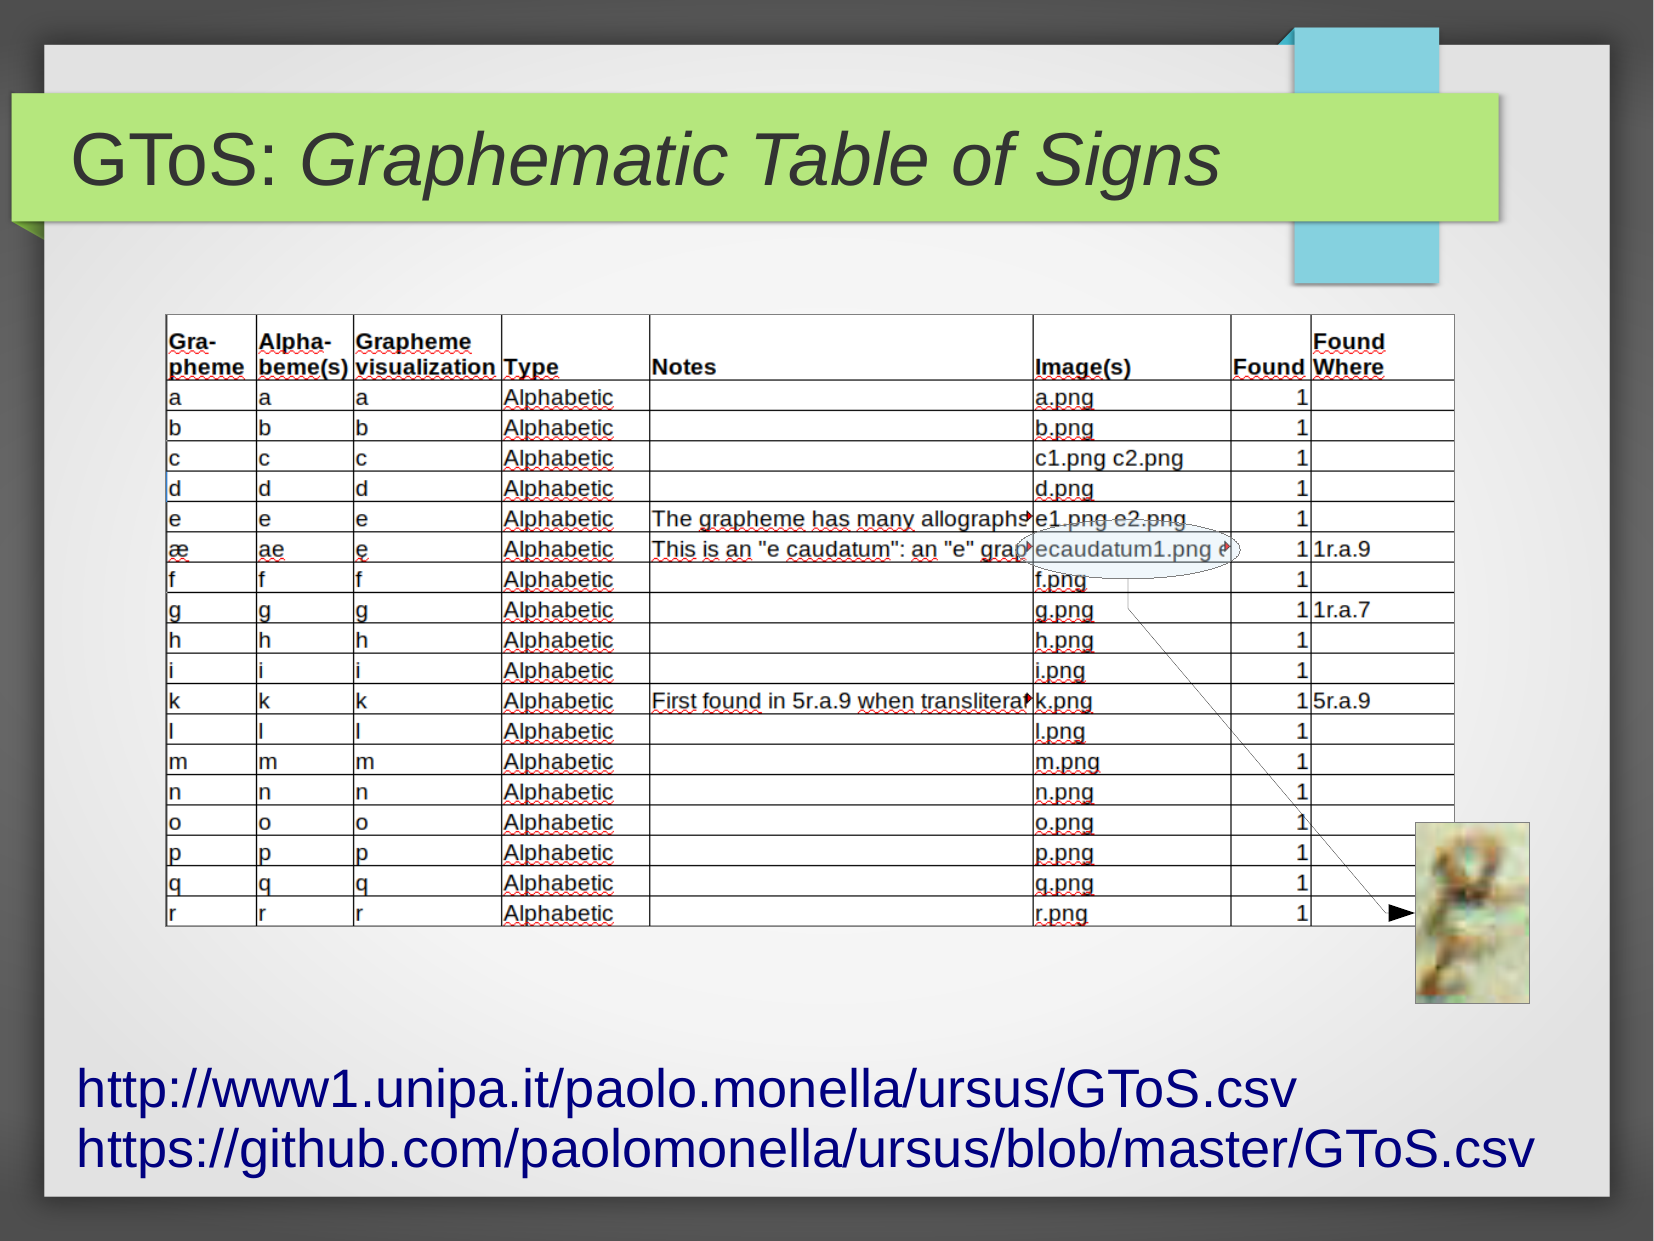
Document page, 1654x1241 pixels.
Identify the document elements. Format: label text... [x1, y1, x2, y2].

title GToS: Graphematic Table of Signs [70, 75, 1371, 244]
list http://www1.unipa.it/paolo.monella/ursus/GToS.csv https://github.com/paolomonella/ursus/blob/master/GToS.csv [76, 1058, 1577, 1182]
text_box [1015, 519, 1241, 579]
picture [0, 0, 1654, 1241]
